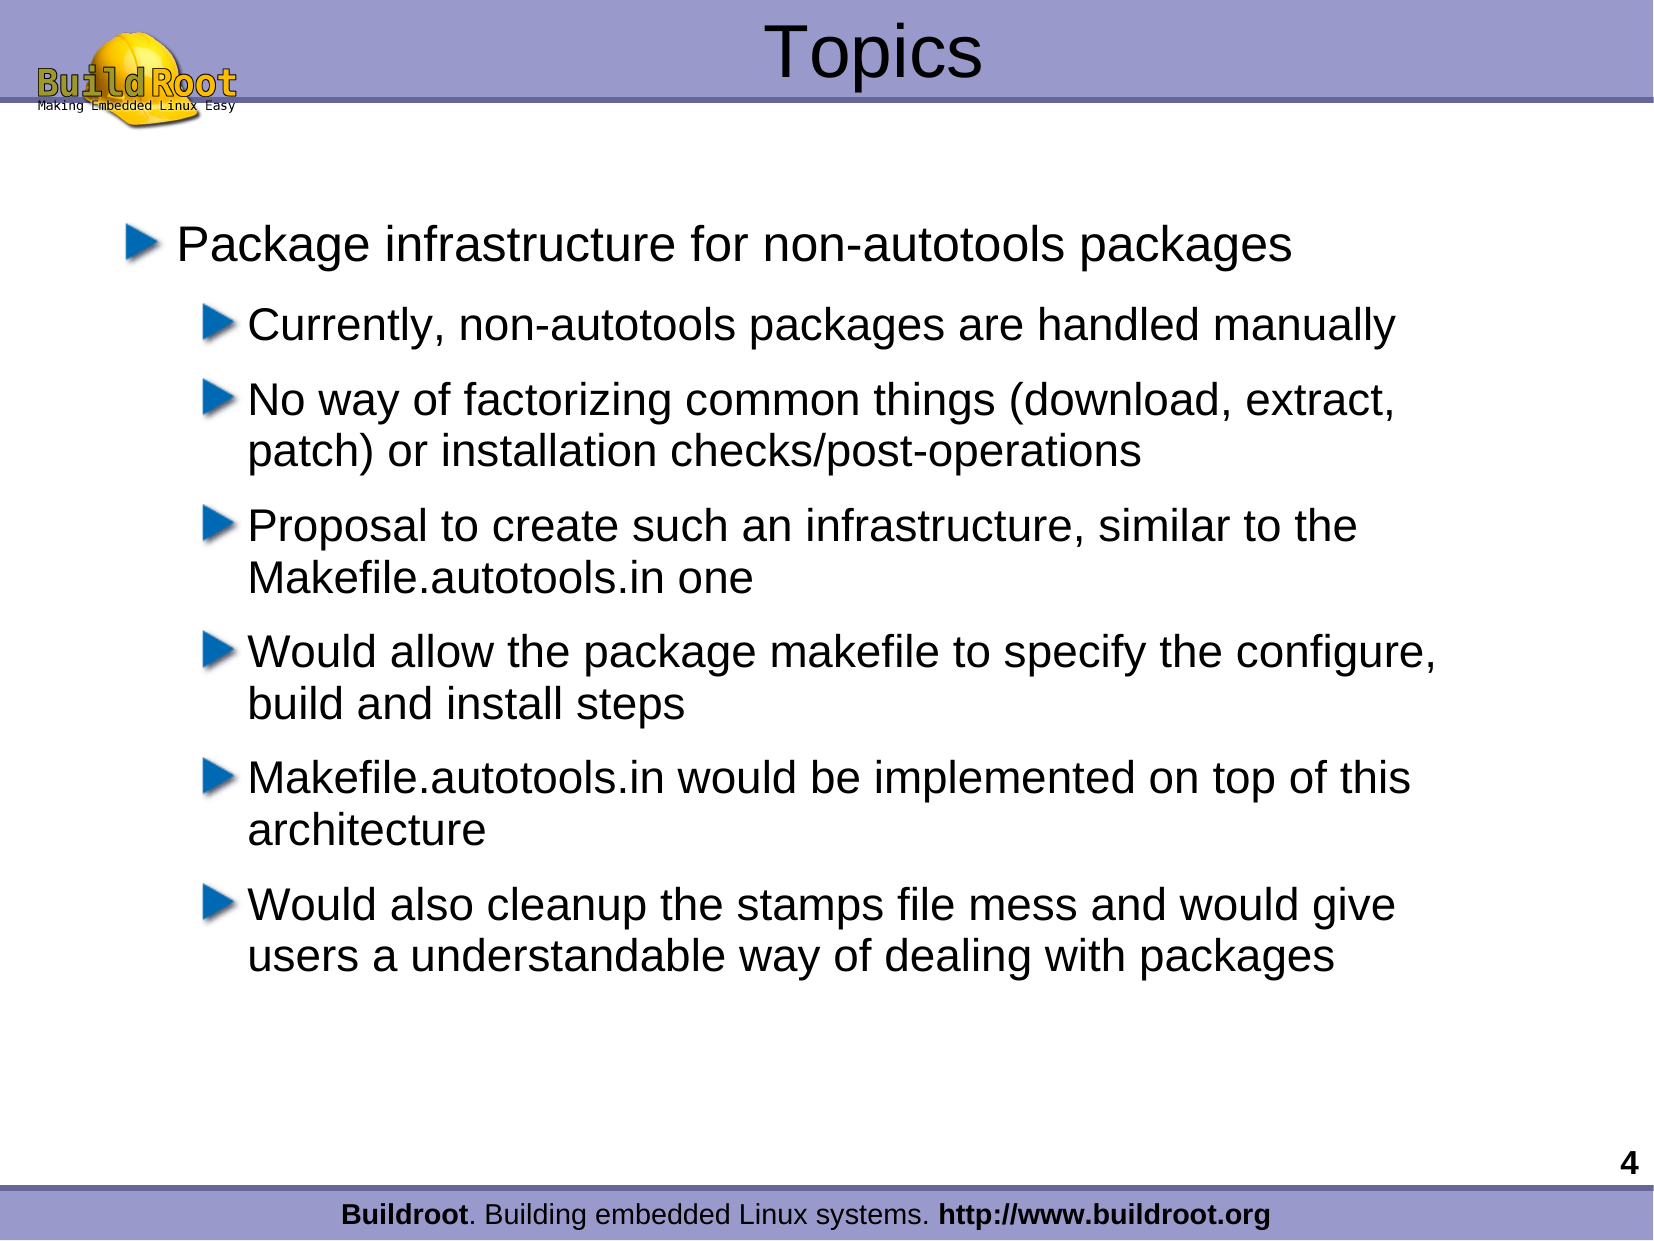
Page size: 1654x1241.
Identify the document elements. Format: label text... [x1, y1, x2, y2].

picture [18, 17, 261, 140]
list Package infrastructure for non-autotools packages Currently, non-autotools packages are handled manually No way of factorizing common things (download, extract, patch) or installation checks/post-operations Proposal to create such an infrastructure, similar to the Makefile.autotools.in one Would allow the package makefile to specify the configure, build and install steps Makefile.autotools.in would be implemented on top of this architecture Would also cleanup the stamps file mess and would give users a understandable way of dealing with packages [105, 216, 1518, 1066]
title Topics [197, 4, 1551, 98]
